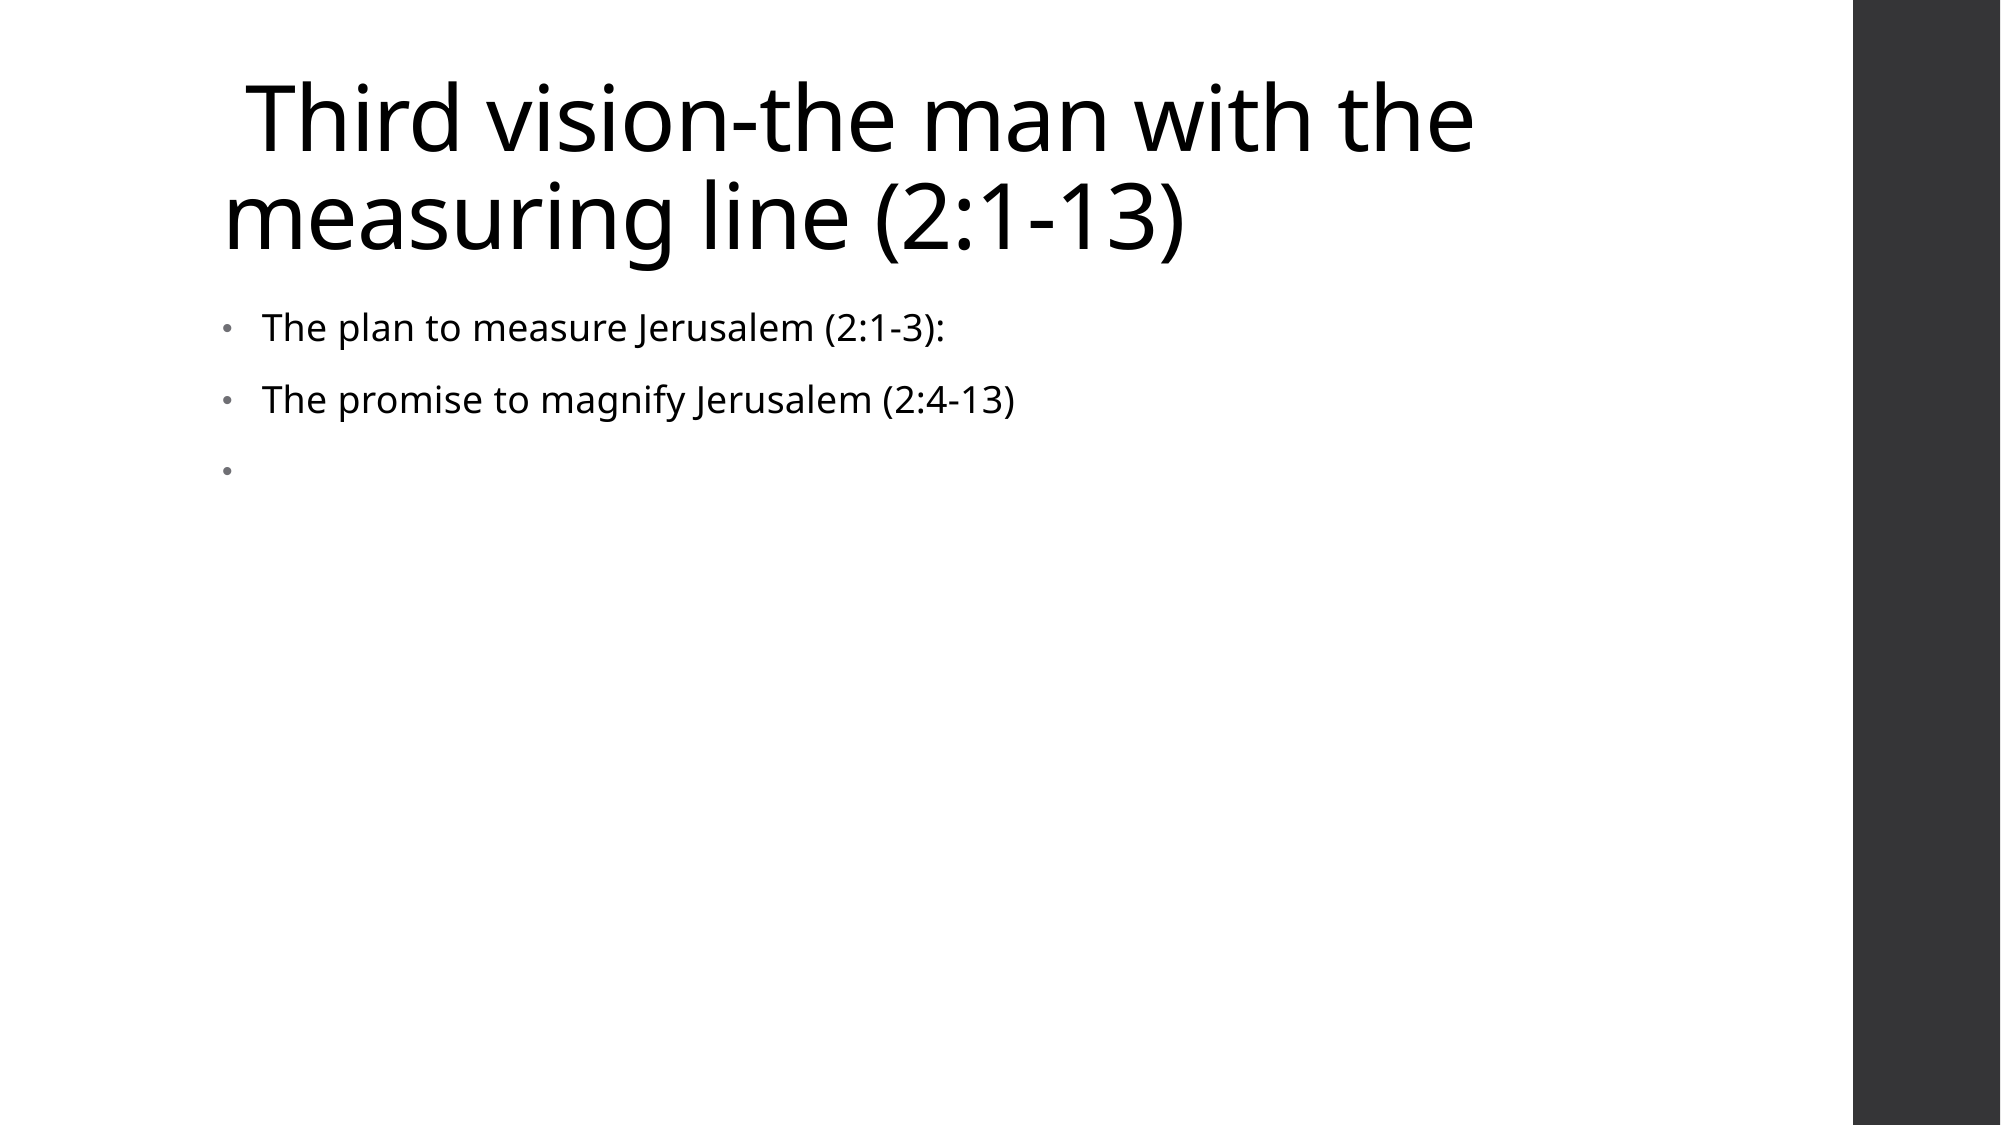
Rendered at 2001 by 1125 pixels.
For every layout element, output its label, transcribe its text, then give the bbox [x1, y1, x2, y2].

list The plan to measure Jerusalem (2:1-3): The promise to magnify Jerusalem (2:4-13) [206, 299, 1617, 1014]
title Third vision-the man with the measuring line (2:1-13) [206, 60, 1797, 278]
